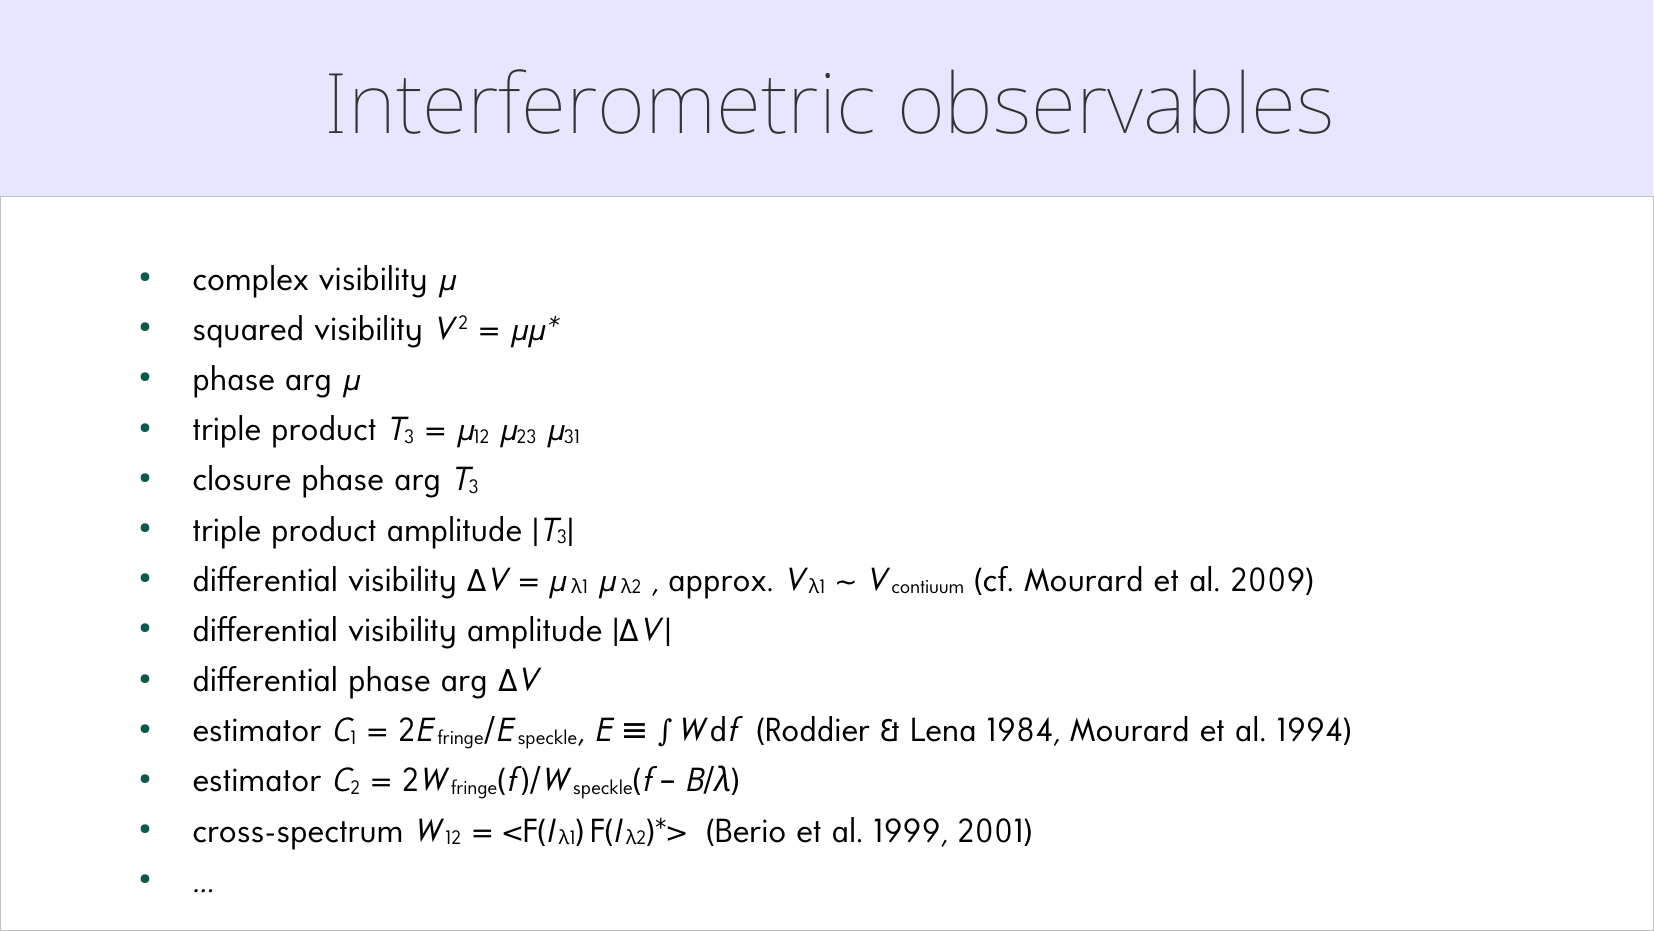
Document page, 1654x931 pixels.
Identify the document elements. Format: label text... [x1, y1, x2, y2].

list complex visibility μ squared visibility V 2 = μμ* phase arg μ triple product T3 = μ12 μ23 μ31 closure phase arg T3 triple product amplitude |T3| differential visibility ΔV = μ λ1 μ λ2 , approx. V λ1 ~ V contiuum (cf. Mourard et al. 2009) differential visibility amplitude |ΔV | differential phase arg ΔV estimator C1 = 2E fringe/E speckle, E ≡ ∫ W df (Roddier & Lena 1984, Mourard et al. 1994) estimator C2 = 2W fringe(f )/W speckle(f − B/λ) cross-spectrum W 12 = <F(I λ1) F(I λ2)*> (Berio et al. 1999, 2001) ... [121, 258, 1534, 900]
title Interferometric observables [124, 23, 1537, 179]
